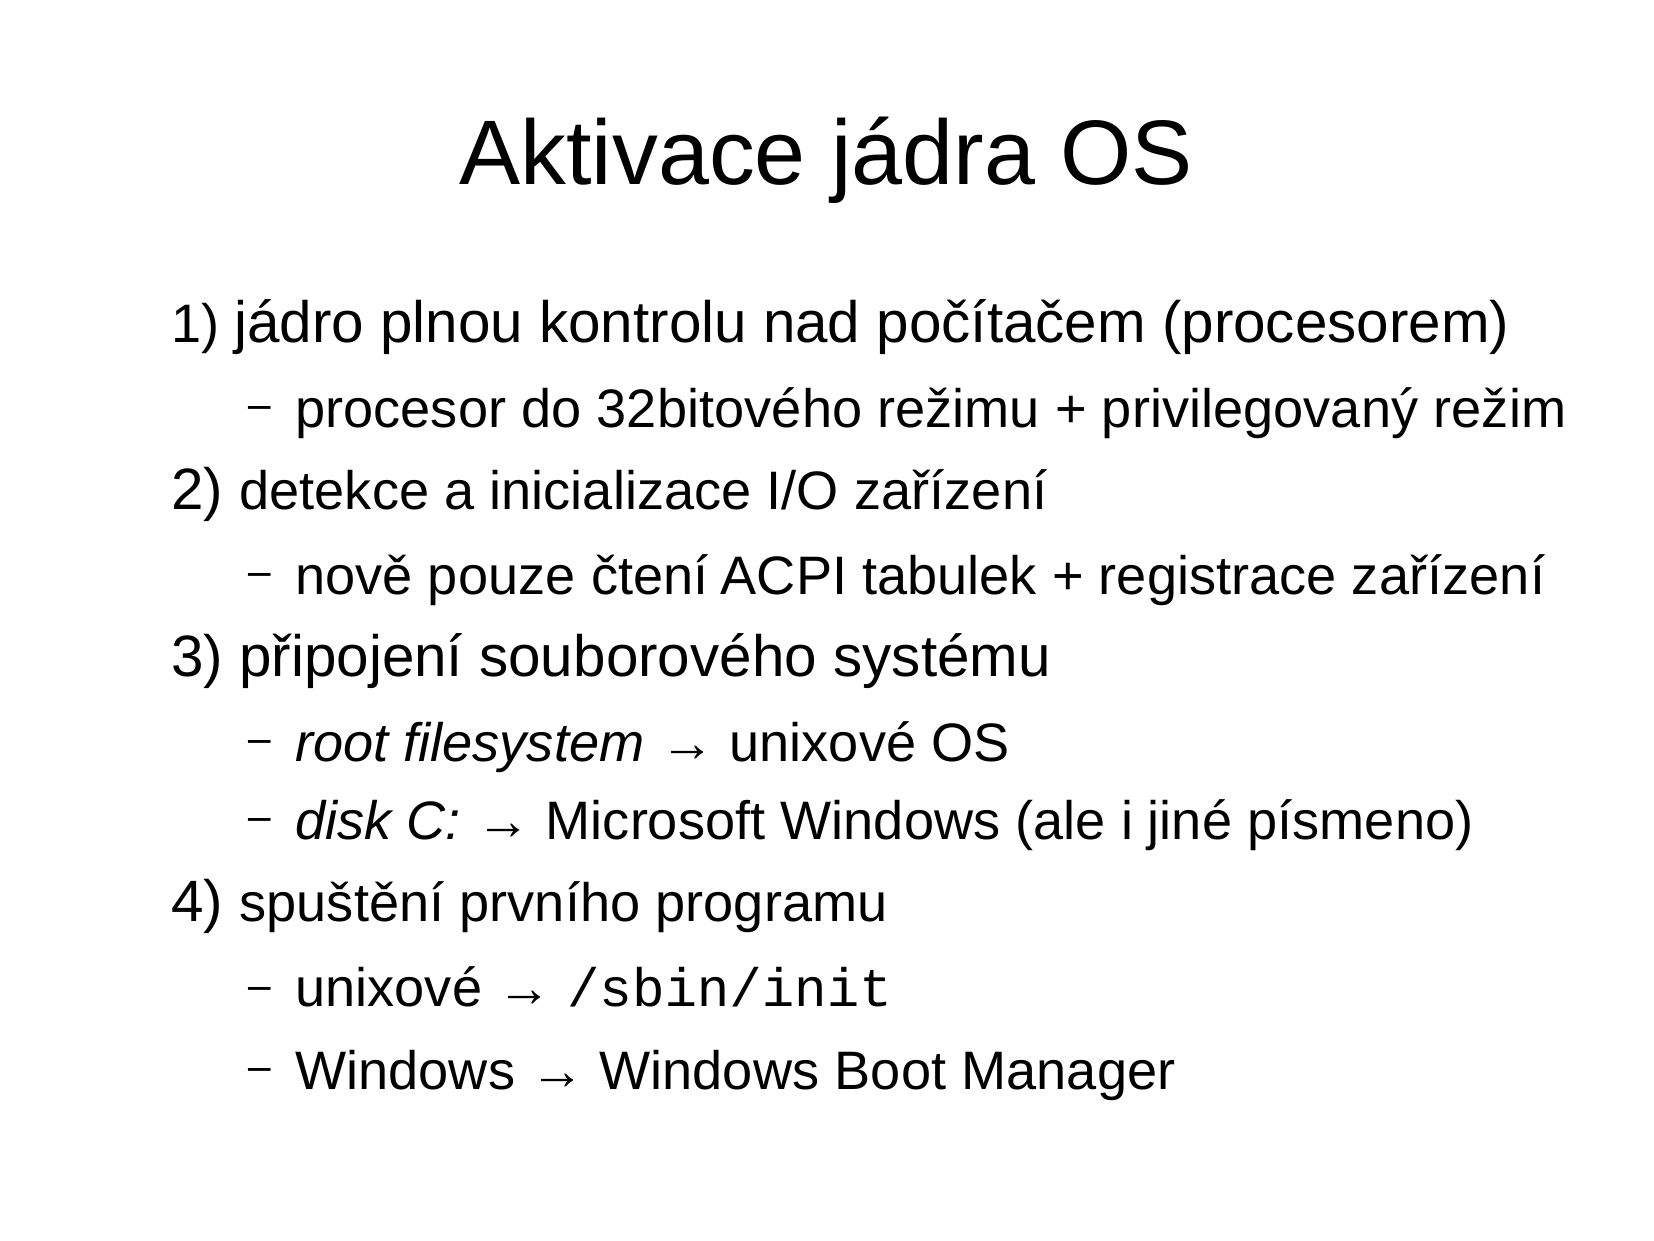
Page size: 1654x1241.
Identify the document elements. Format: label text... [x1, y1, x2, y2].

title Aktivace jádra OS [82, 49, 1571, 257]
list jádro plnou kontrolu nad počítačem (procesorem) procesor do 32bitového režimu + privilegovaný režim detekce a inicializace I/O zařízení nově pouze čtení ACPI tabulek + registrace zařízení připojení souborového systému root filesystem → unixové OS disk C: → Microsoft Windows (ale i jiné písmeno) spuštění prvního programu unixové → /sbin/init Windows → Windows Boot Manager [82, 290, 1571, 1102]
